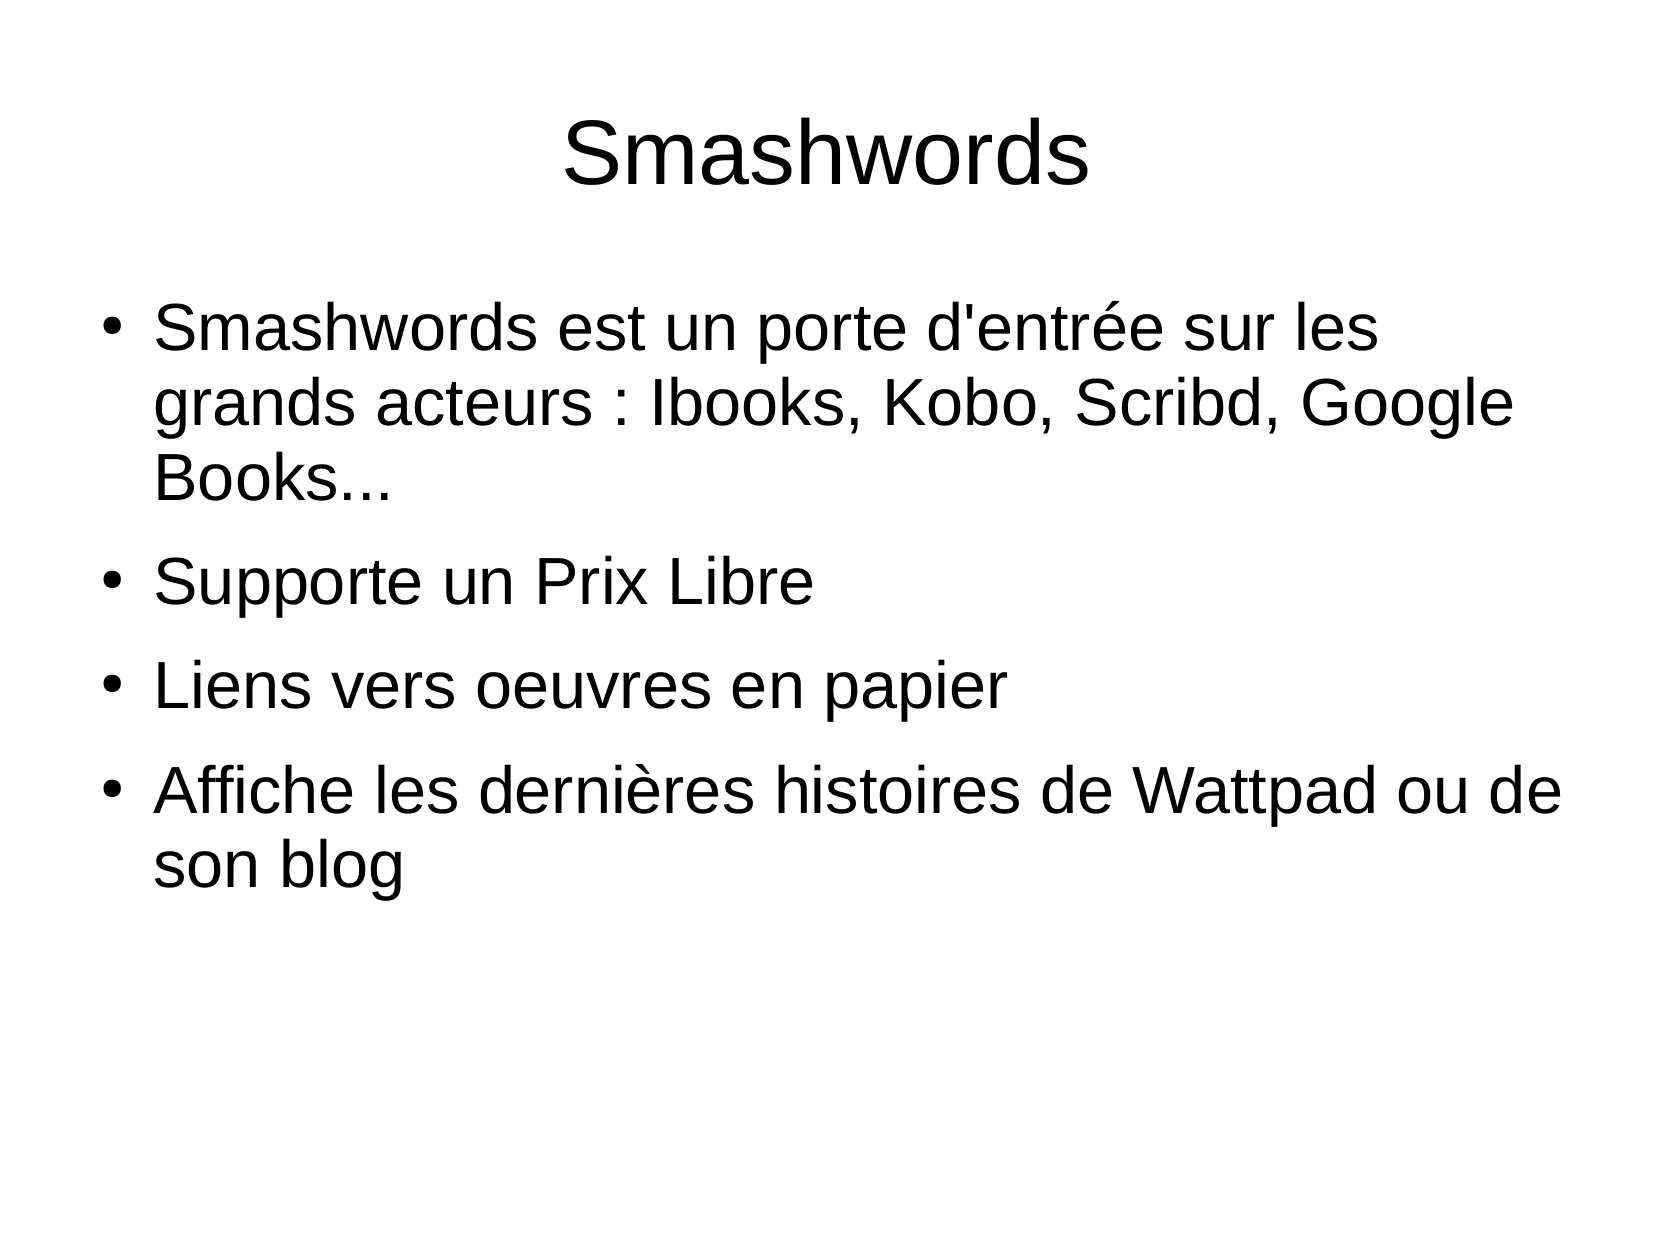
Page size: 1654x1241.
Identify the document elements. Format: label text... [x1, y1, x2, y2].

title Smashwords [82, 49, 1571, 257]
list Smashwords est un porte d'entrée sur les grands acteurs : Ibooks, Kobo, Scribd, Google Books... Supporte un Prix Libre Liens vers oeuvres en papier Affiche les dernières histoires de Wattpad ou de son blog [82, 290, 1571, 1010]
